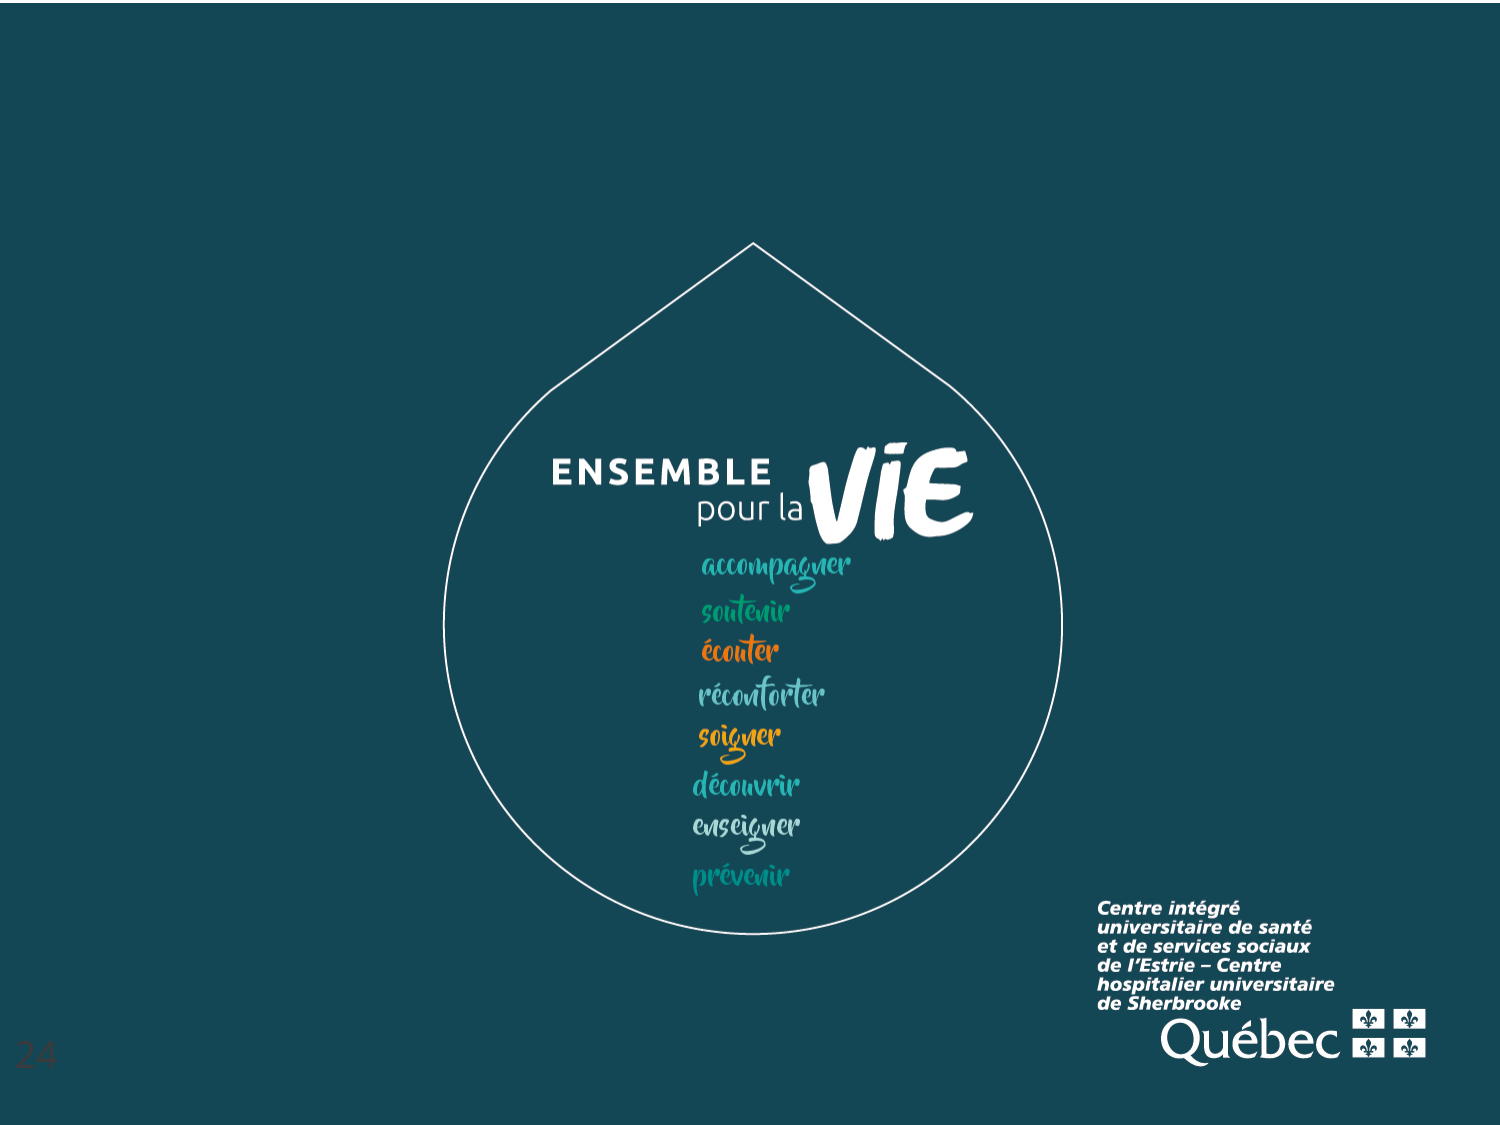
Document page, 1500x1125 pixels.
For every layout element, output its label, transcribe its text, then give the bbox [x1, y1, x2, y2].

slide_number <numéro> [0, 1023, 350, 1084]
picture [0, 3, 1500, 1125]
